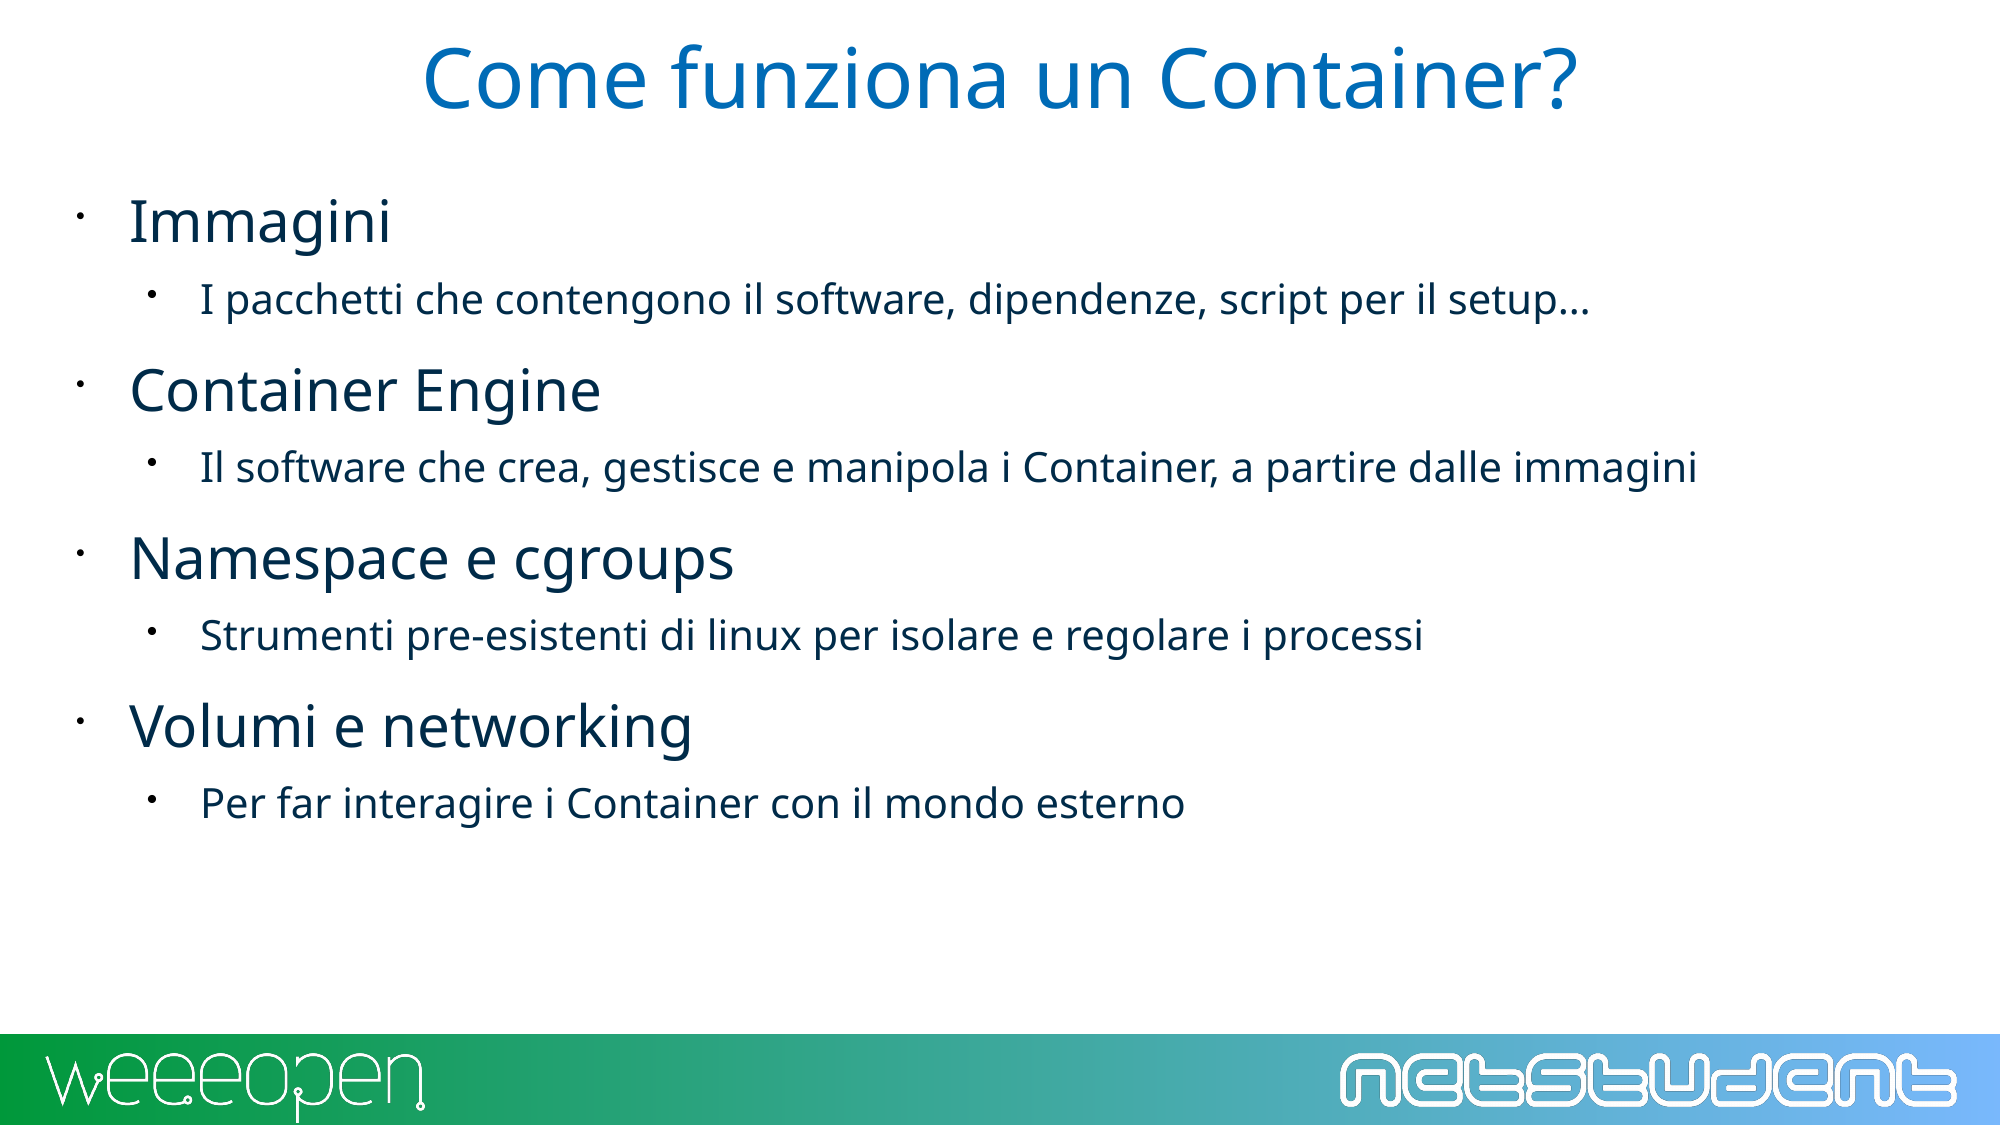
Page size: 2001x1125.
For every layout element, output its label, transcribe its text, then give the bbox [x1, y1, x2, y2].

list Immagini I pacchetti che contengono il software, dipendenze, script per il setup… Container Engine Il software che crea, gestisce e manipola i Container, a partire dalle immagini Namespace e cgroups Strumenti pre-esistenti di linux per isolare e regolare i processi Volumi e networking Per far interagire i Container con il mondo esterno [43, 177, 1959, 1008]
picture [45, 1053, 425, 1123]
picture [1340, 1053, 1957, 1107]
title Come funziona un Container? [43, 29, 1959, 119]
